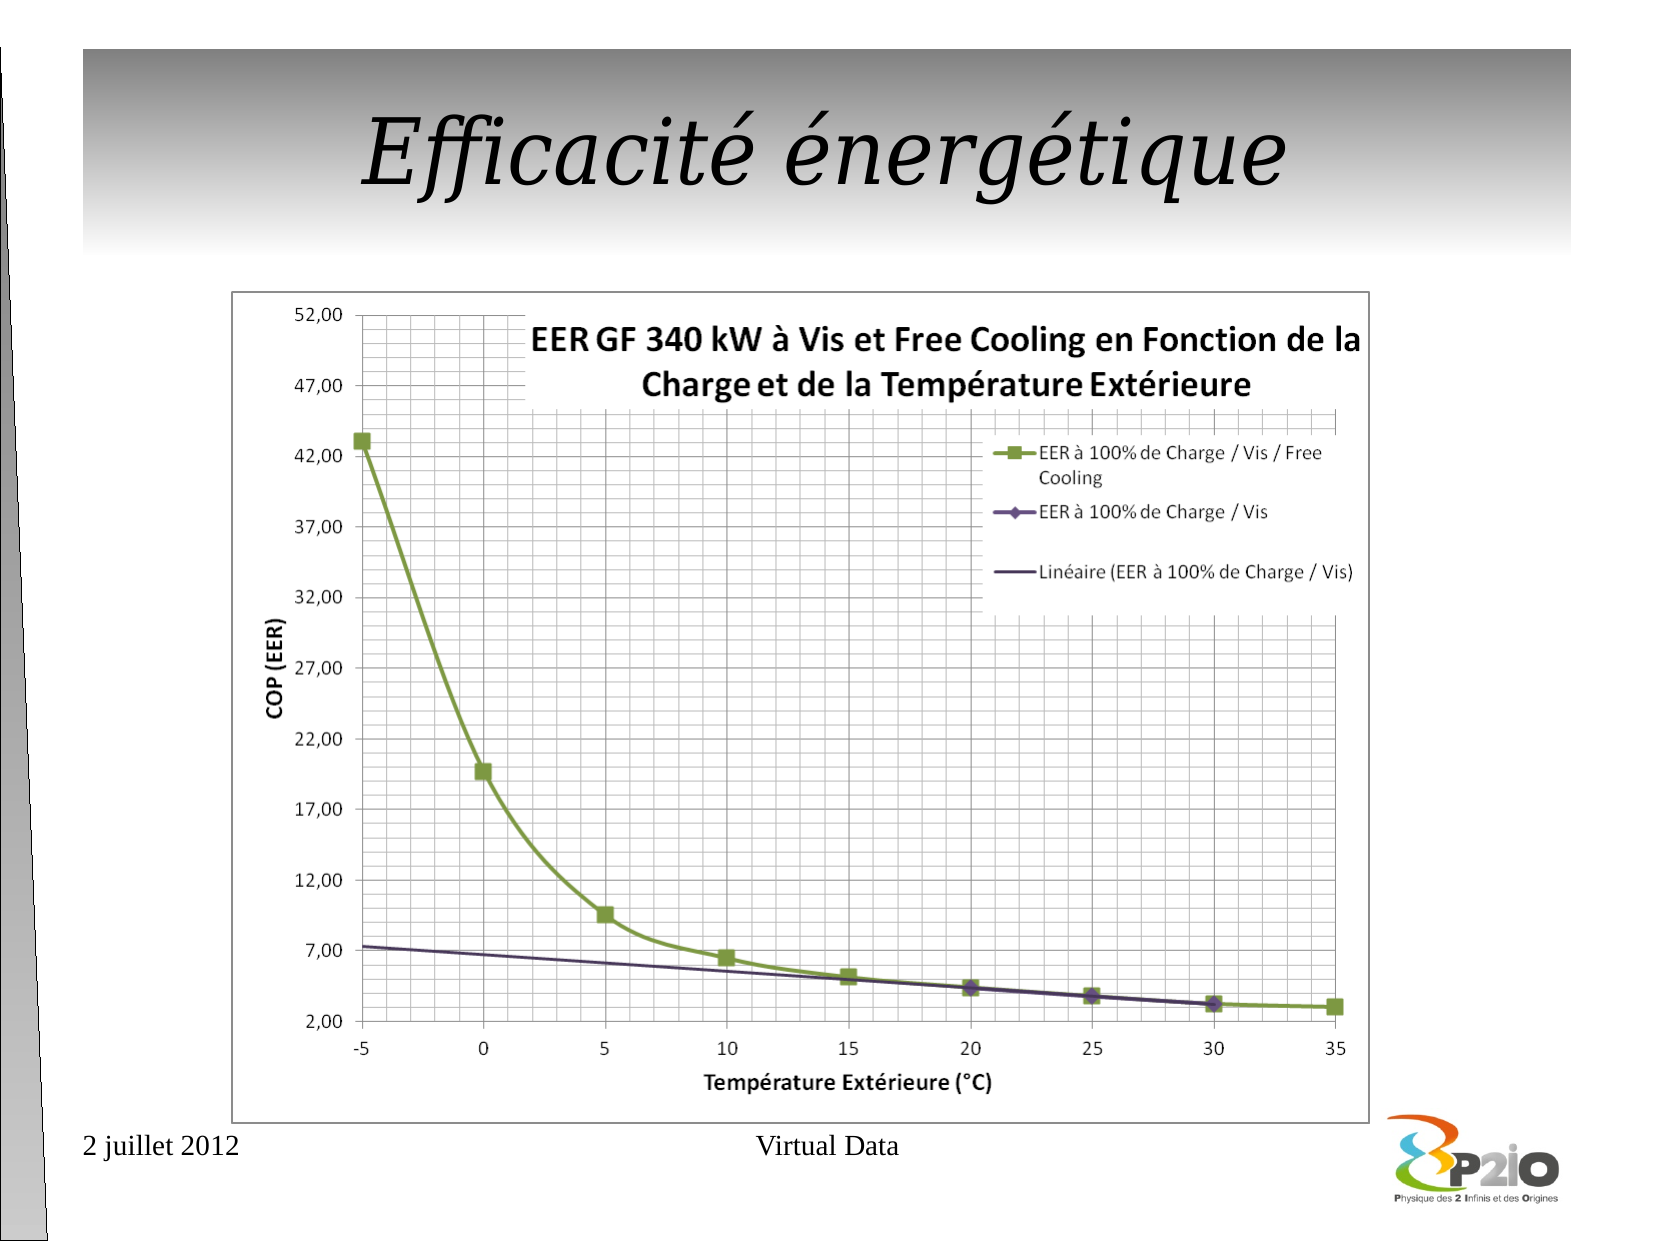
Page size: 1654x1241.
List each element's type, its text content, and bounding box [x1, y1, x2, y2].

picture [230, 290, 1371, 1125]
picture [1381, 1108, 1569, 1214]
title Efficacité énergétique [82, 49, 1571, 257]
